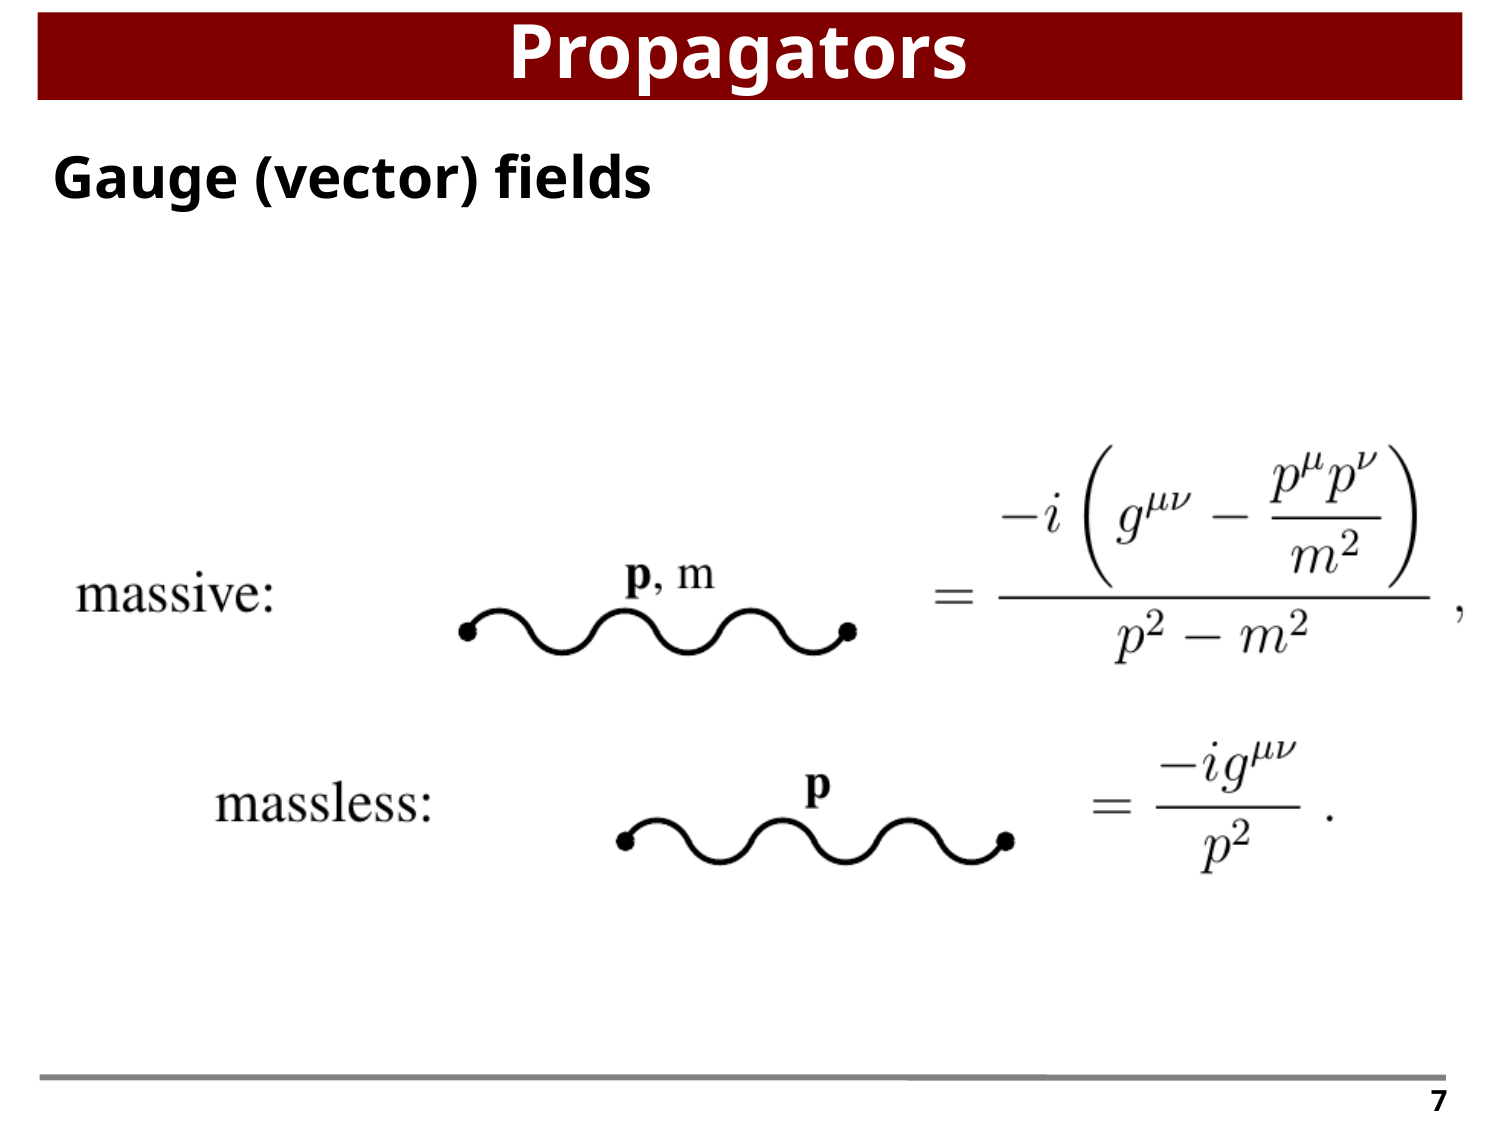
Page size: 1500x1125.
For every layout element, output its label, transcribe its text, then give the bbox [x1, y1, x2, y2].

picture [15, 371, 1500, 931]
title Propagators [132, 5, 1345, 103]
list Gauge (vector) fields [37, 141, 1444, 371]
